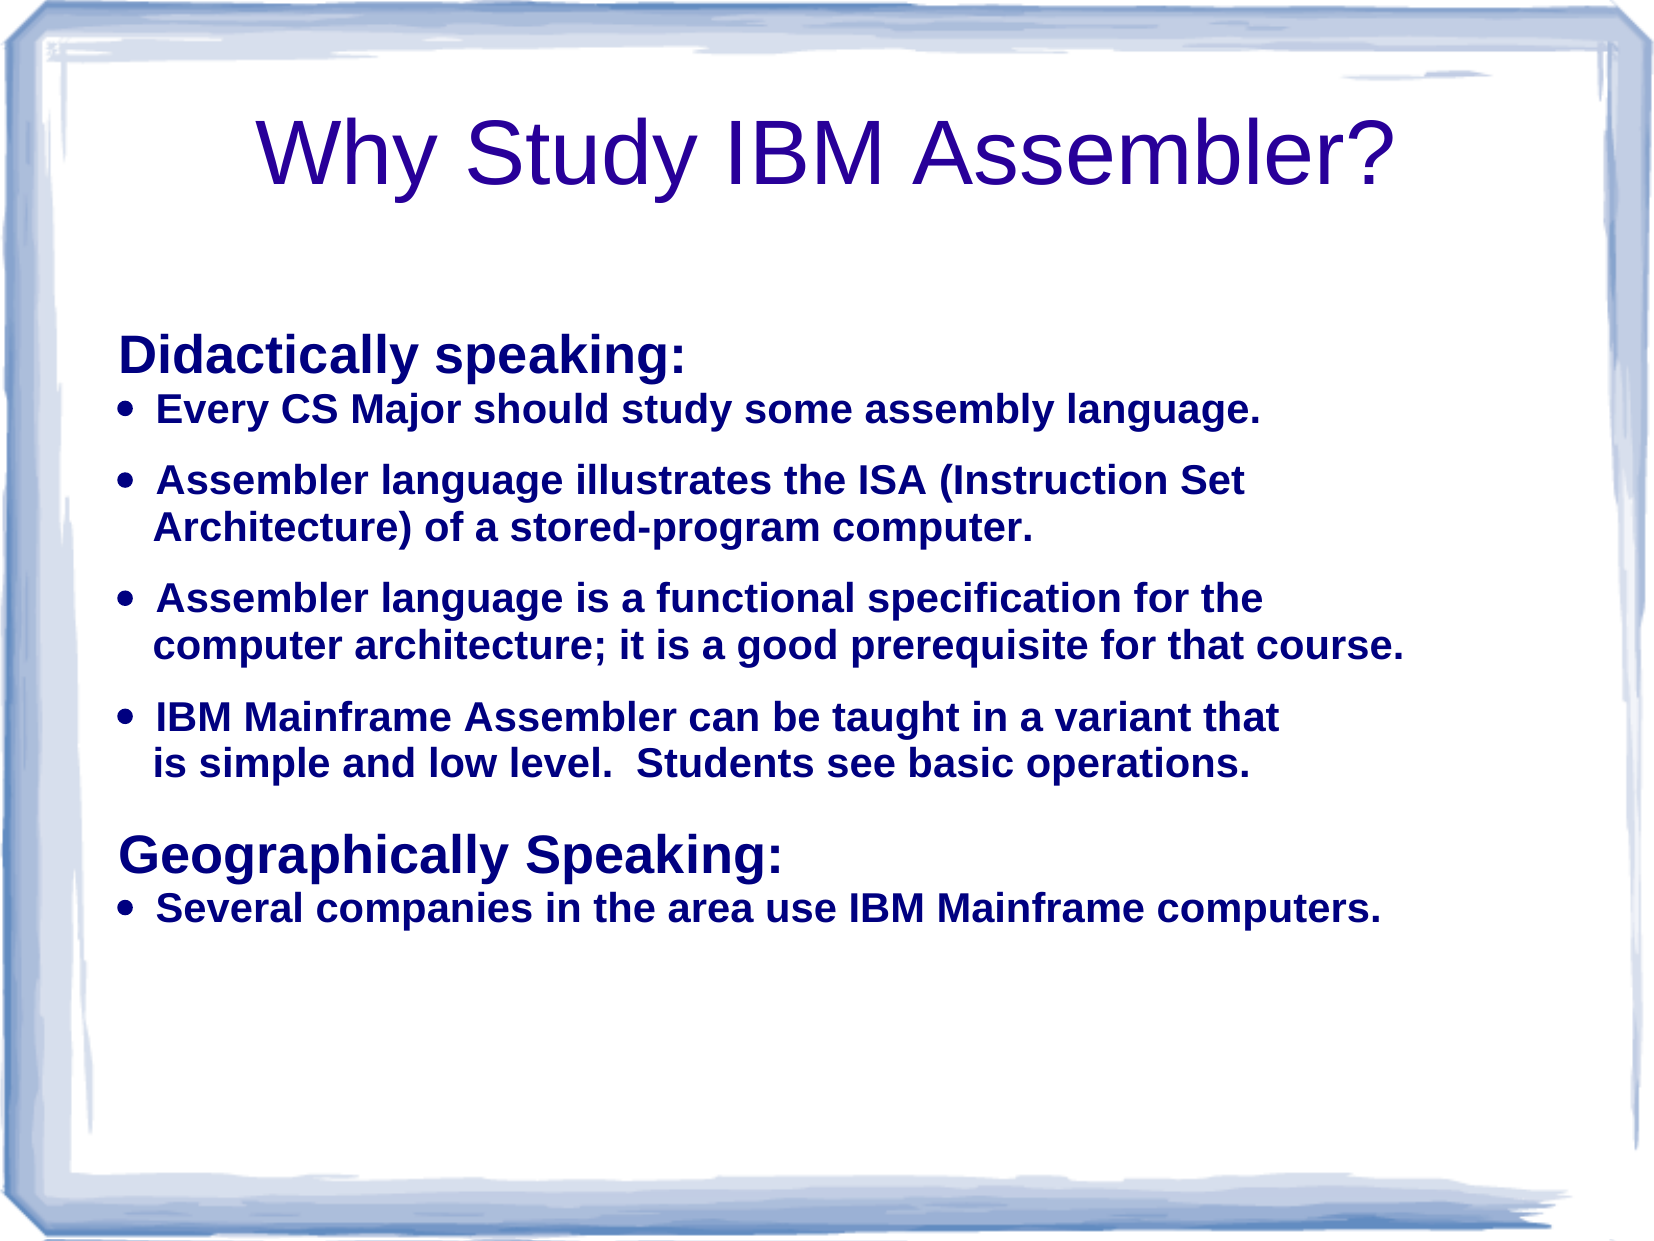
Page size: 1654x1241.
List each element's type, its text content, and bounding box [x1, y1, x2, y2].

title Why Study IBM Assembler? [82, 56, 1571, 250]
picture [0, 0, 1654, 1241]
list Didactically speaking:  Every CS Major should study some assembly language.  Assembler language illustrates the ISA (Instruction Set Architecture) of a stored-program computer.  Assembler language is a functional specification for the computer architecture; it is a good prerequisite for that course.  IBM Mainframe Assembler can be taught in a variant that is simple and low level. Students see basic operations. Geographically Speaking:  Several companies in the area use IBM Mainframe computers. [118, 324, 1571, 1044]
